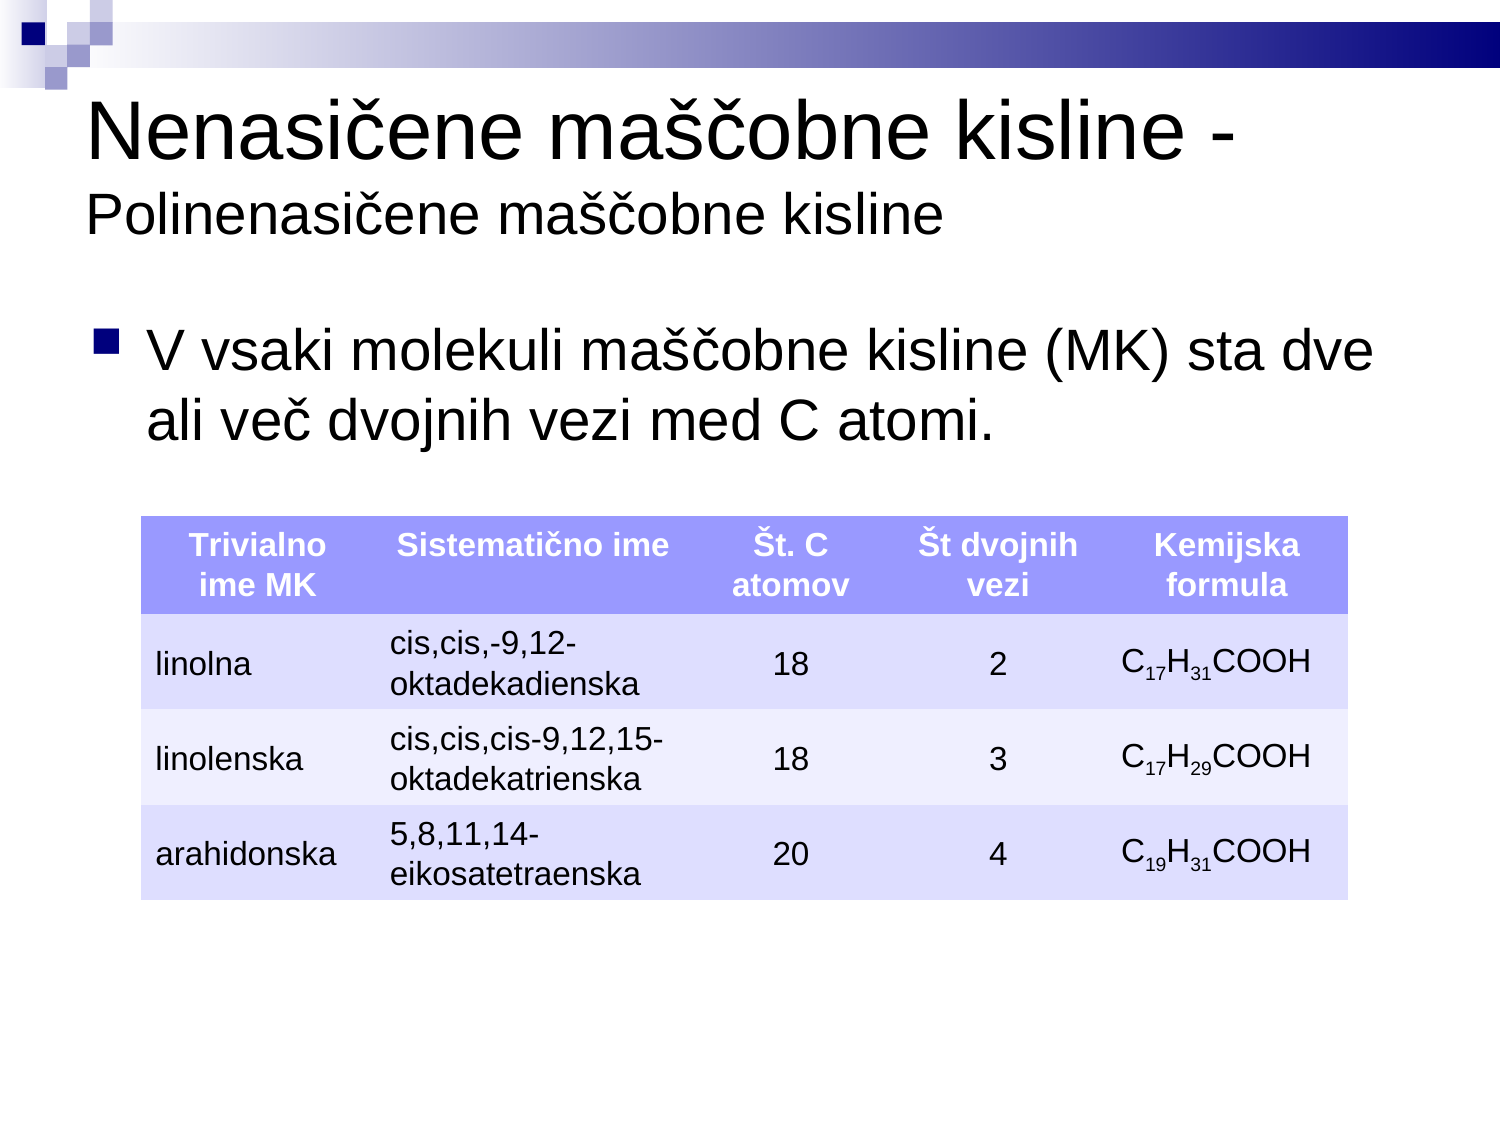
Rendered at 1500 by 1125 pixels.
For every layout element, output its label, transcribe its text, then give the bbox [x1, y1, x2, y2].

table_cell cis,cis,cis-9,12,15- oktadekatrienska [375, 709, 691, 805]
table_cell 5,8,11,14-eikosatetraenska [375, 805, 691, 900]
table_header Št dvojnih vezi [891, 516, 1106, 614]
table_cell C19H31COOH [1106, 805, 1348, 900]
table_cell linolenska [141, 709, 375, 805]
table_cell arahidonska [141, 805, 375, 900]
table_cell 18 [691, 614, 891, 709]
table_header Sistematično ime [375, 516, 691, 614]
table_cell C17H31COOH [1106, 614, 1348, 709]
table_cell 3 [891, 709, 1106, 805]
title Nenasičene maščobne kisline - Polinenasičene maščobne kisline [70, 69, 1421, 255]
table_header Št. C atomov [691, 516, 891, 614]
table_cell 20 [691, 805, 891, 900]
table_cell 18 [691, 709, 891, 805]
table_header Trivialno ime MK [141, 516, 375, 614]
table_cell cis,cis,-9,12- oktadekadienska [375, 614, 691, 709]
table_cell C17H29COOH [1106, 709, 1348, 805]
list V vsaki molekuli maščobne kisline (MK) sta dve ali več dvojnih vezi med C atomi. [75, 304, 1426, 963]
table_cell 2 [891, 614, 1106, 709]
table_header Kemijska formula [1106, 516, 1348, 614]
table_cell 4 [891, 805, 1106, 900]
table_cell linolna [141, 614, 375, 709]
